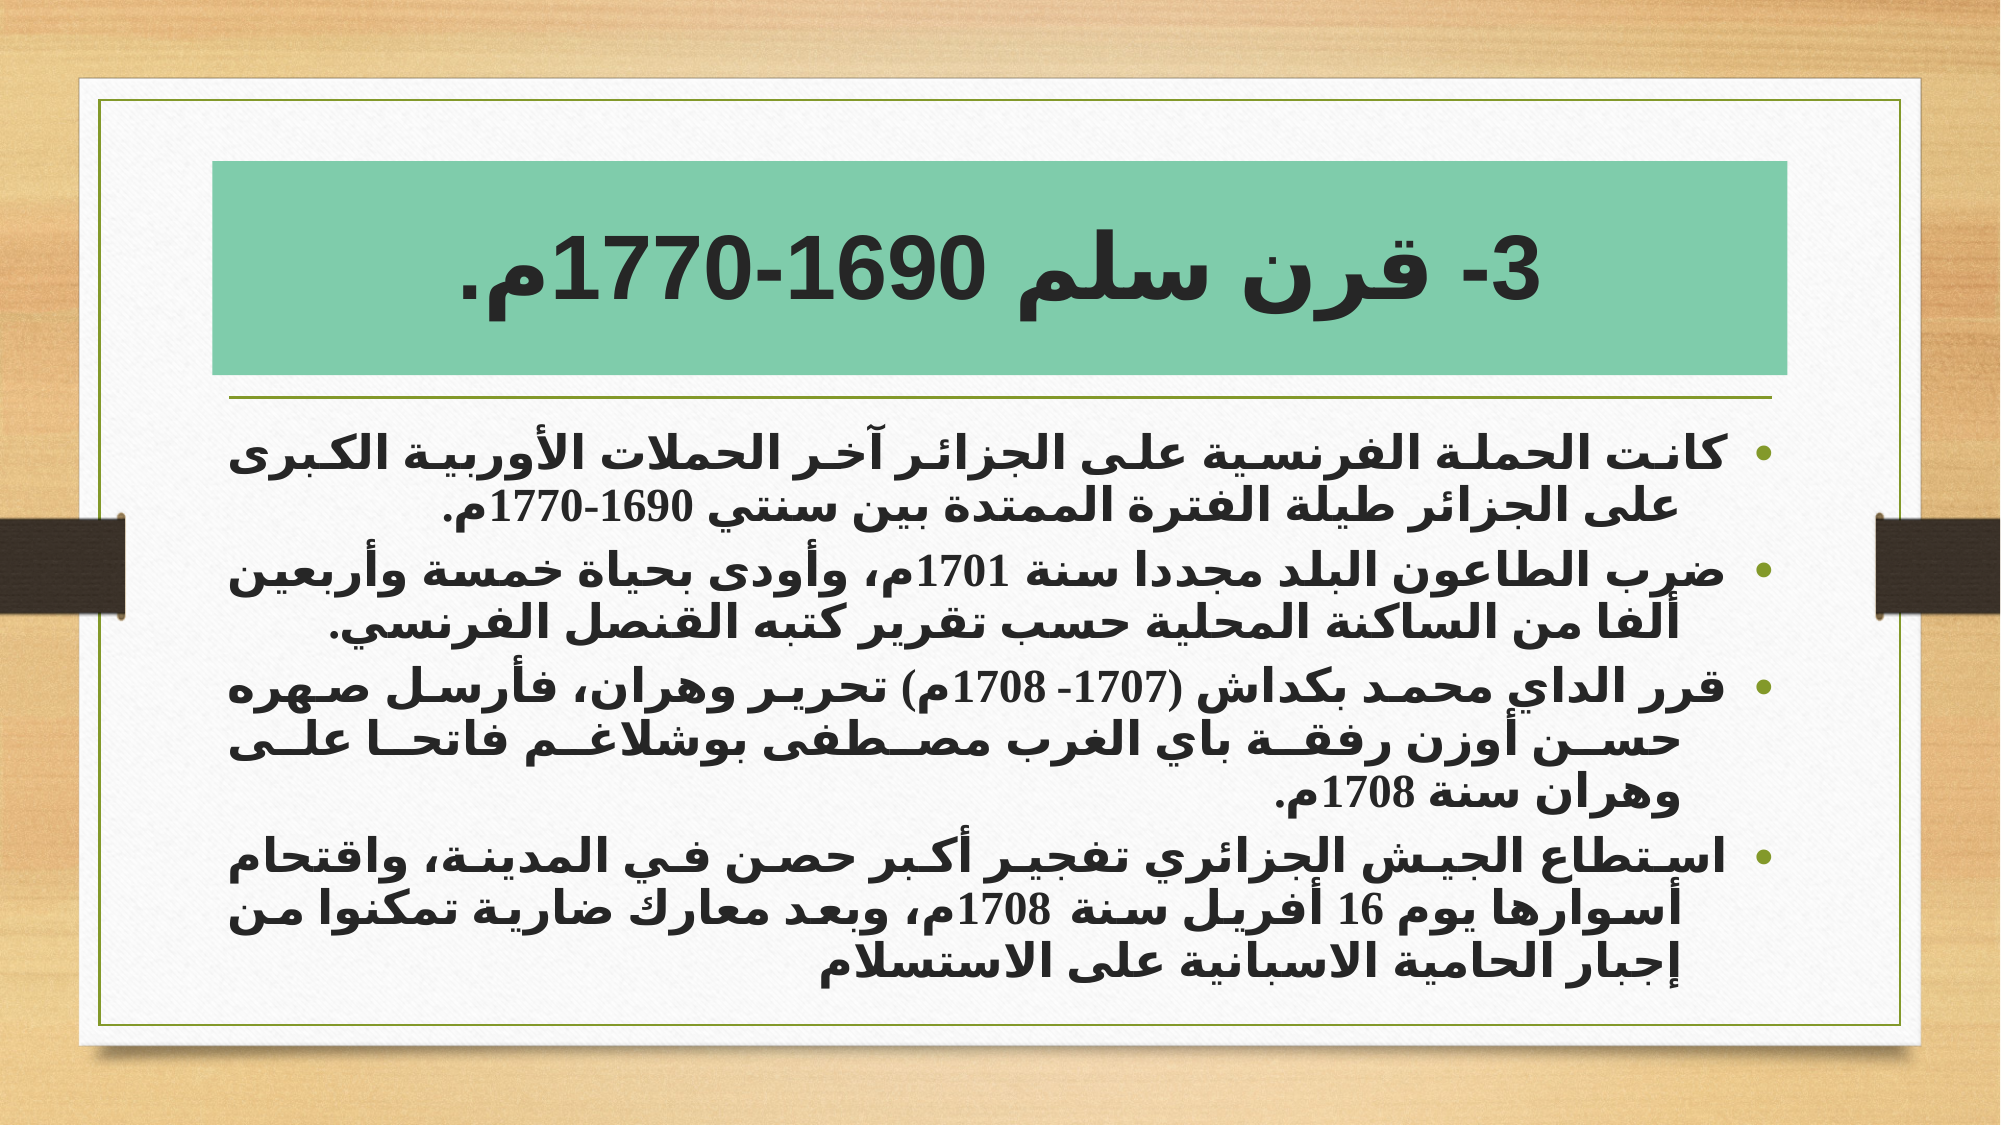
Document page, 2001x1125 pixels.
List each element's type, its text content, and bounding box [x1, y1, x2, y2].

list كانت الحملة الفرنسية على الجزائر آخر الحملات الأوربية الكبرى على الجزائر طيلة الفترة الممتدة بين سنتي 1690-1770م. ضرب الطاعون البلد مجددا سنة 1701م، وأودى بحياة خمسة وأربعين ألفا من الساكنة المحلية حسب تقرير كتبه القنصل الفرنسي. قرر الداي محمد بكداش (1707-1708م) تحرير وهران، فأرسل صهره حسن أوزن رفقة باي الغرب مصطفى بوشلاغم فاتحا على وهران سنة 1708م. استطاع الجيش الجزائري تفجير أكبر حصن في المدينة، واقتحام أسوارها يوم 16 أفريل سنة 1708م، وبعد معارك ضارية تمكنوا من إجبار الحامية الاسبانية على الاستسلام [212, 419, 1788, 1014]
title 3- قرن سلم 1690-1770م. [212, 161, 1788, 376]
